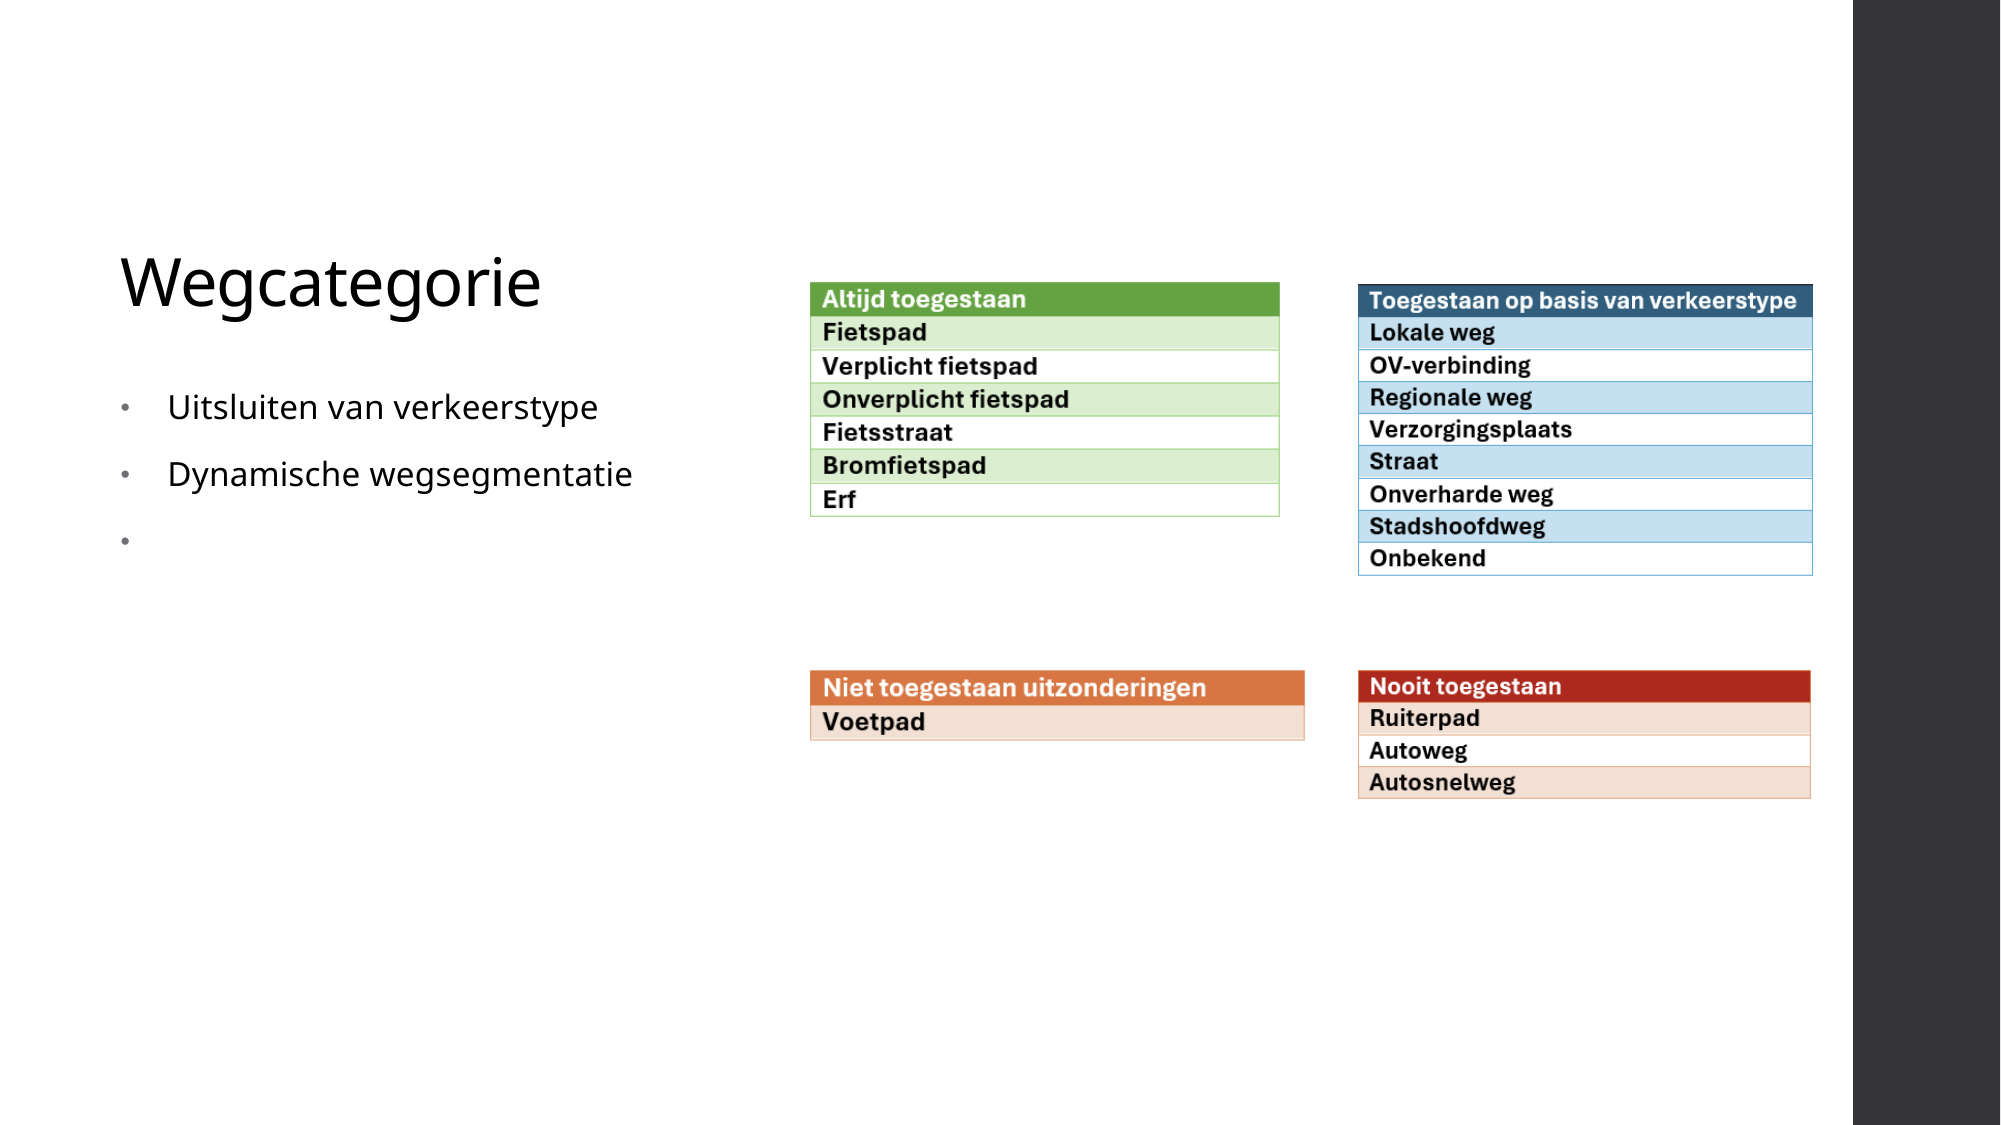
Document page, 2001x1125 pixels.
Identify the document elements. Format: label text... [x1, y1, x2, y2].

picture [1357, 668, 1813, 802]
picture [809, 667, 1306, 744]
title Wegcategorie [105, 104, 711, 329]
picture [809, 280, 1281, 518]
list Uitsluiten van verkeerstype Dynamische wegsegmentatie [105, 381, 711, 1014]
picture [1357, 281, 1813, 578]
